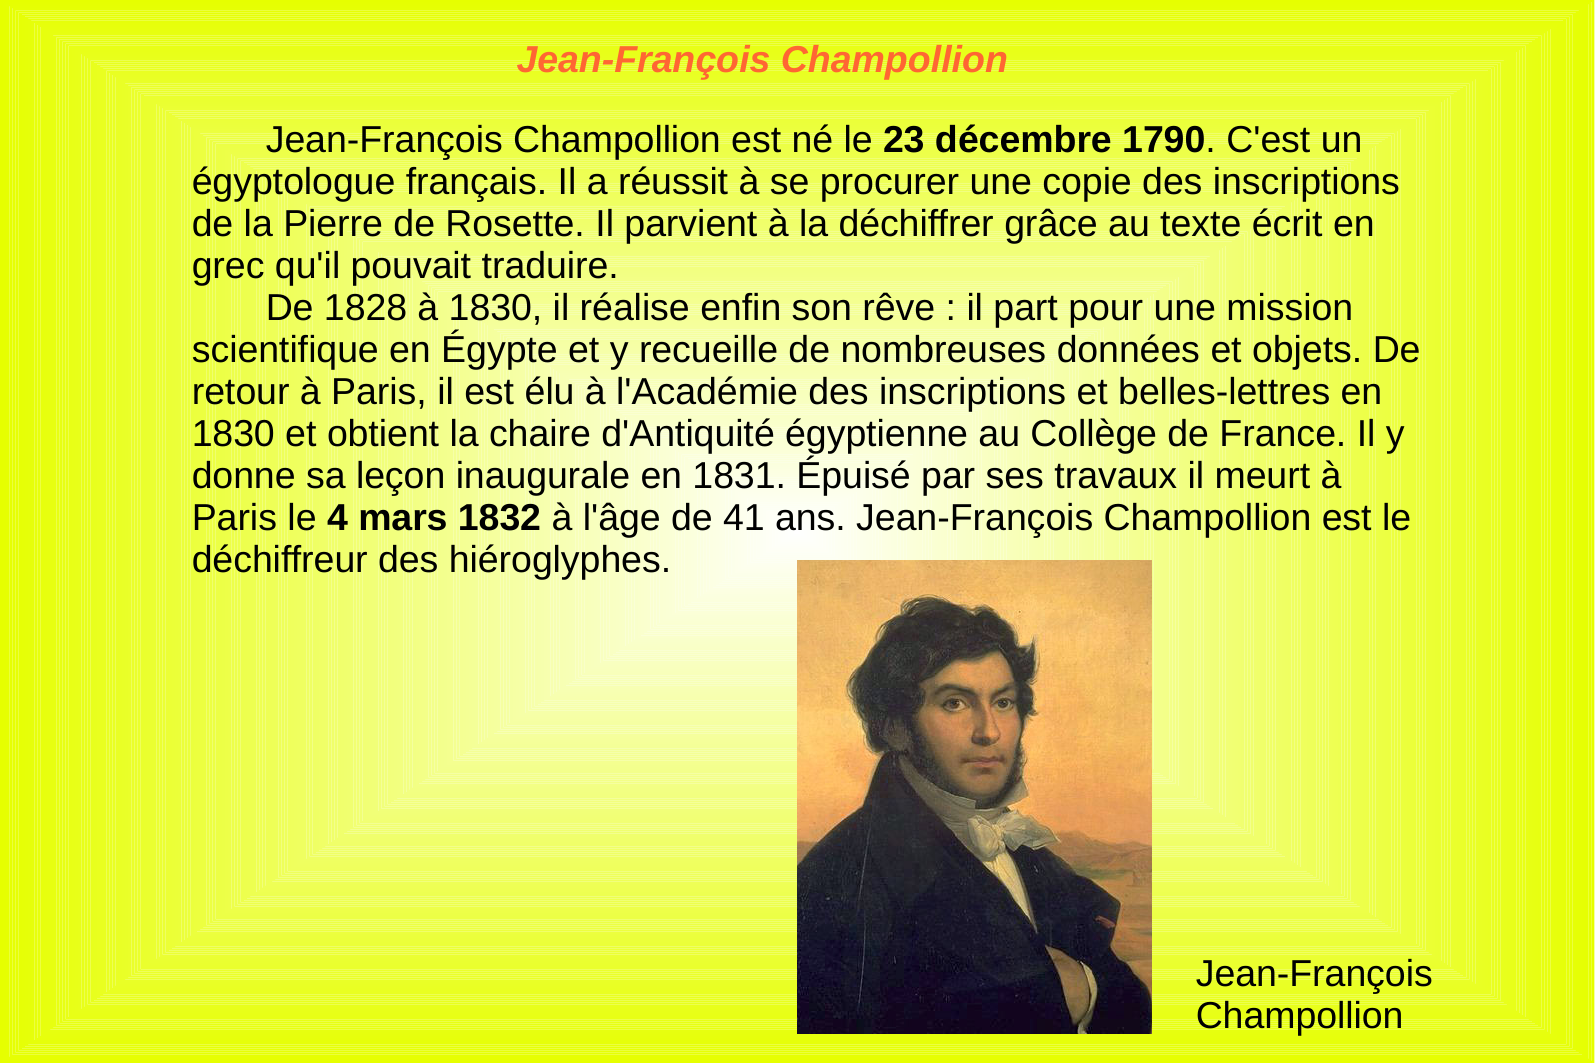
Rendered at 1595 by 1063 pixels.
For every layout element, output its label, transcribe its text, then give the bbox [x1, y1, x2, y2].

picture [797, 560, 1152, 1035]
text_box Jean-François Champollion est né le 23 décembre 1790. C'est un égyptologue français. Il a réussit à se procurer une copie des inscriptions de la Pierre de Rosette. Il parvient à la déchiffrer grâce au texte écrit en grec qu'il pouvait traduire. De 1828 à 1830, il réalise enfin son rêve : il part pour une mission scientifique en Égypte et y recueille de nombreuses données et objets. De retour à Paris, il est élu à l'Académie des inscriptions et belles-lettres en 1830 et obtient la chaire d'Antiquité égyptienne au Collège de France. Il y donne sa leçon inaugurale en 1831. Épuisé par ses travaux il meurt à Paris le 4 mars 1832 à l'âge de 41 ans. Jean-François Champollion est le déchiffreur des hiéroglyphes. [177, 110, 1447, 591]
text_box Jean-François Champollion [1181, 944, 1477, 1044]
text_box Jean-François Champollion [501, 30, 1329, 89]
